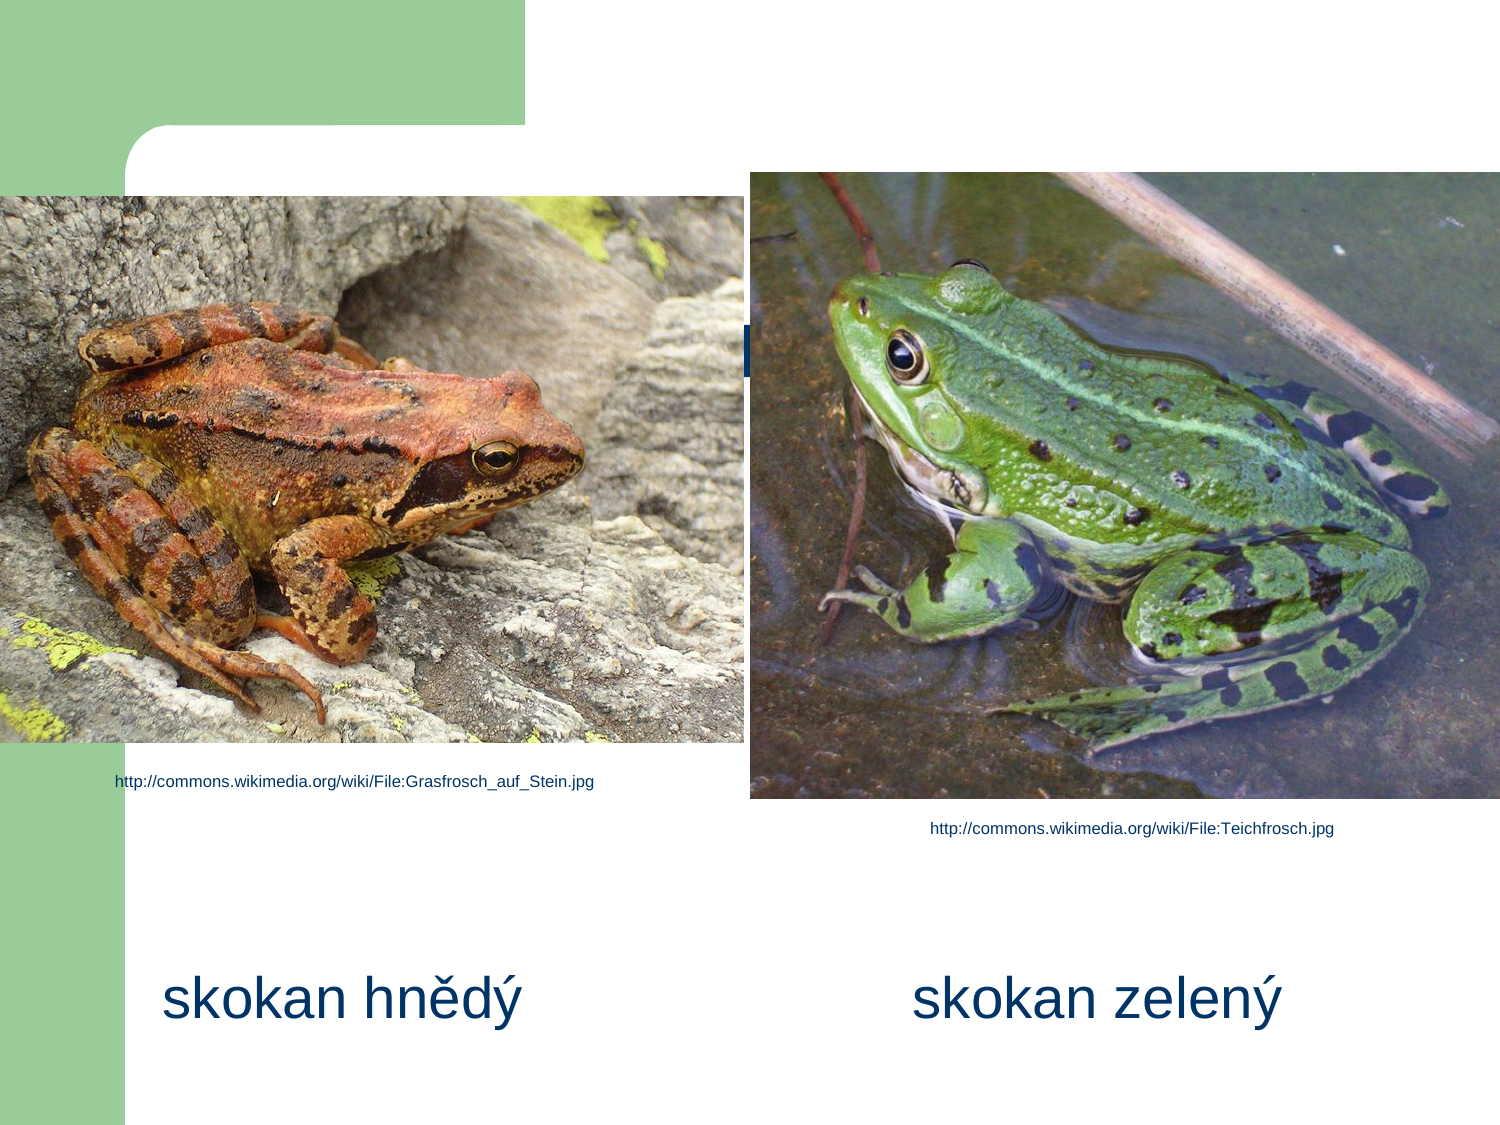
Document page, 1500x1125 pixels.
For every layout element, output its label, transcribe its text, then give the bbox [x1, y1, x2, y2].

title Řád: žáby [136, 136, 1414, 301]
picture [0, 196, 744, 743]
text_box http://commons.wikimedia.org/wiki/File:Teichfrosch.jpg [915, 810, 1353, 847]
text_box http://commons.wikimedia.org/wiki/File:Grasfrosch_auf_Stein.jpg [100, 763, 674, 799]
picture [750, 172, 1500, 799]
list skokan hnědý skokan zelený [147, 964, 1410, 1047]
